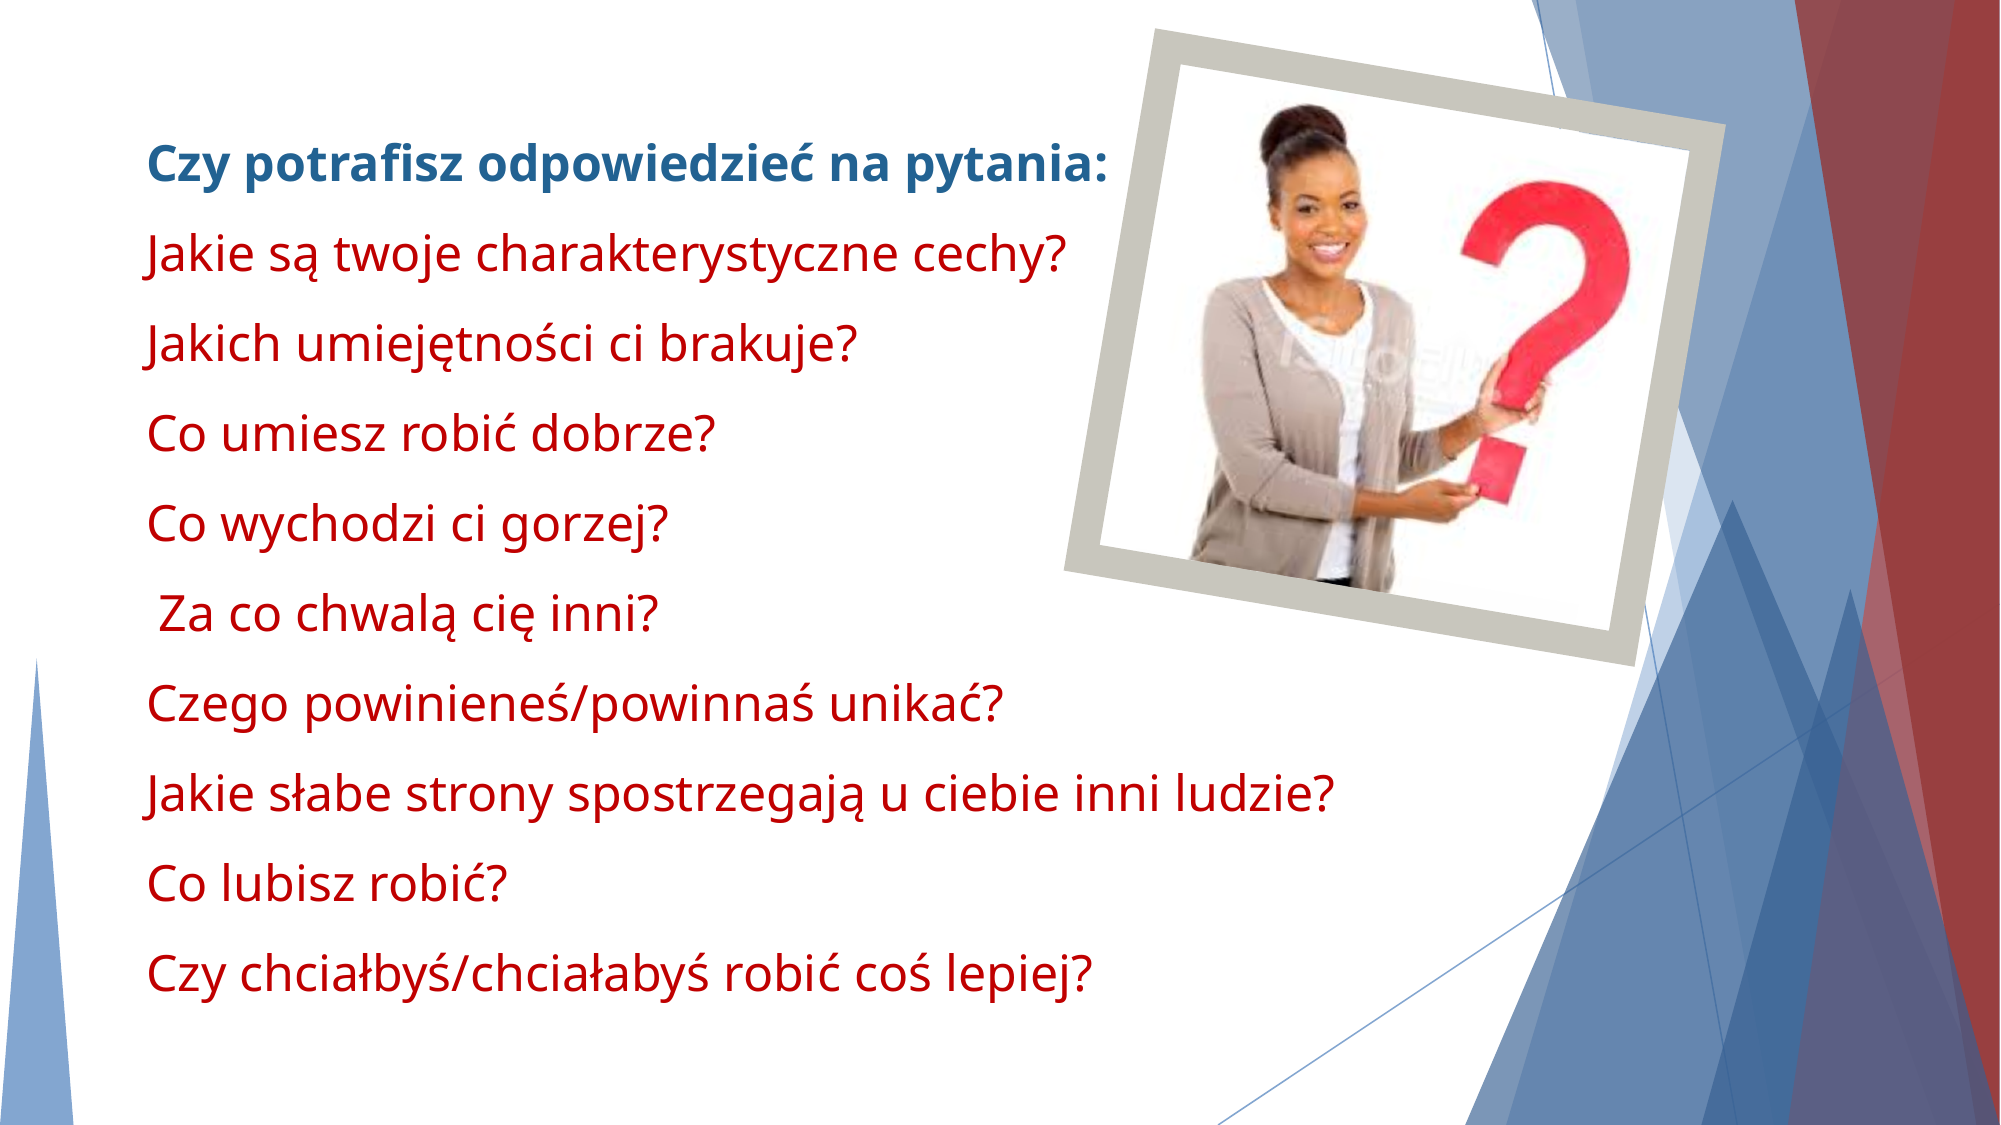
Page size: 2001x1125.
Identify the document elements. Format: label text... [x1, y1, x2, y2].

text_box Czy potrafisz odpowiedzieć na pytania: Jakie są twoje charakterystyczne cechy? Jakich umiejętności ci brakuje? Co umiesz robić dobrze? Co wychodzi ci gorzej? Za co chwalą cię inni? Czego powinieneś/powinnaś unikać? Jakie słabe strony spostrzegają u ciebie inni ludzie? Co lubisz robić? Czy chciałbyś/chciałabyś robić coś lepiej? [131, 93, 1560, 1024]
picture [1099, 64, 1690, 631]
